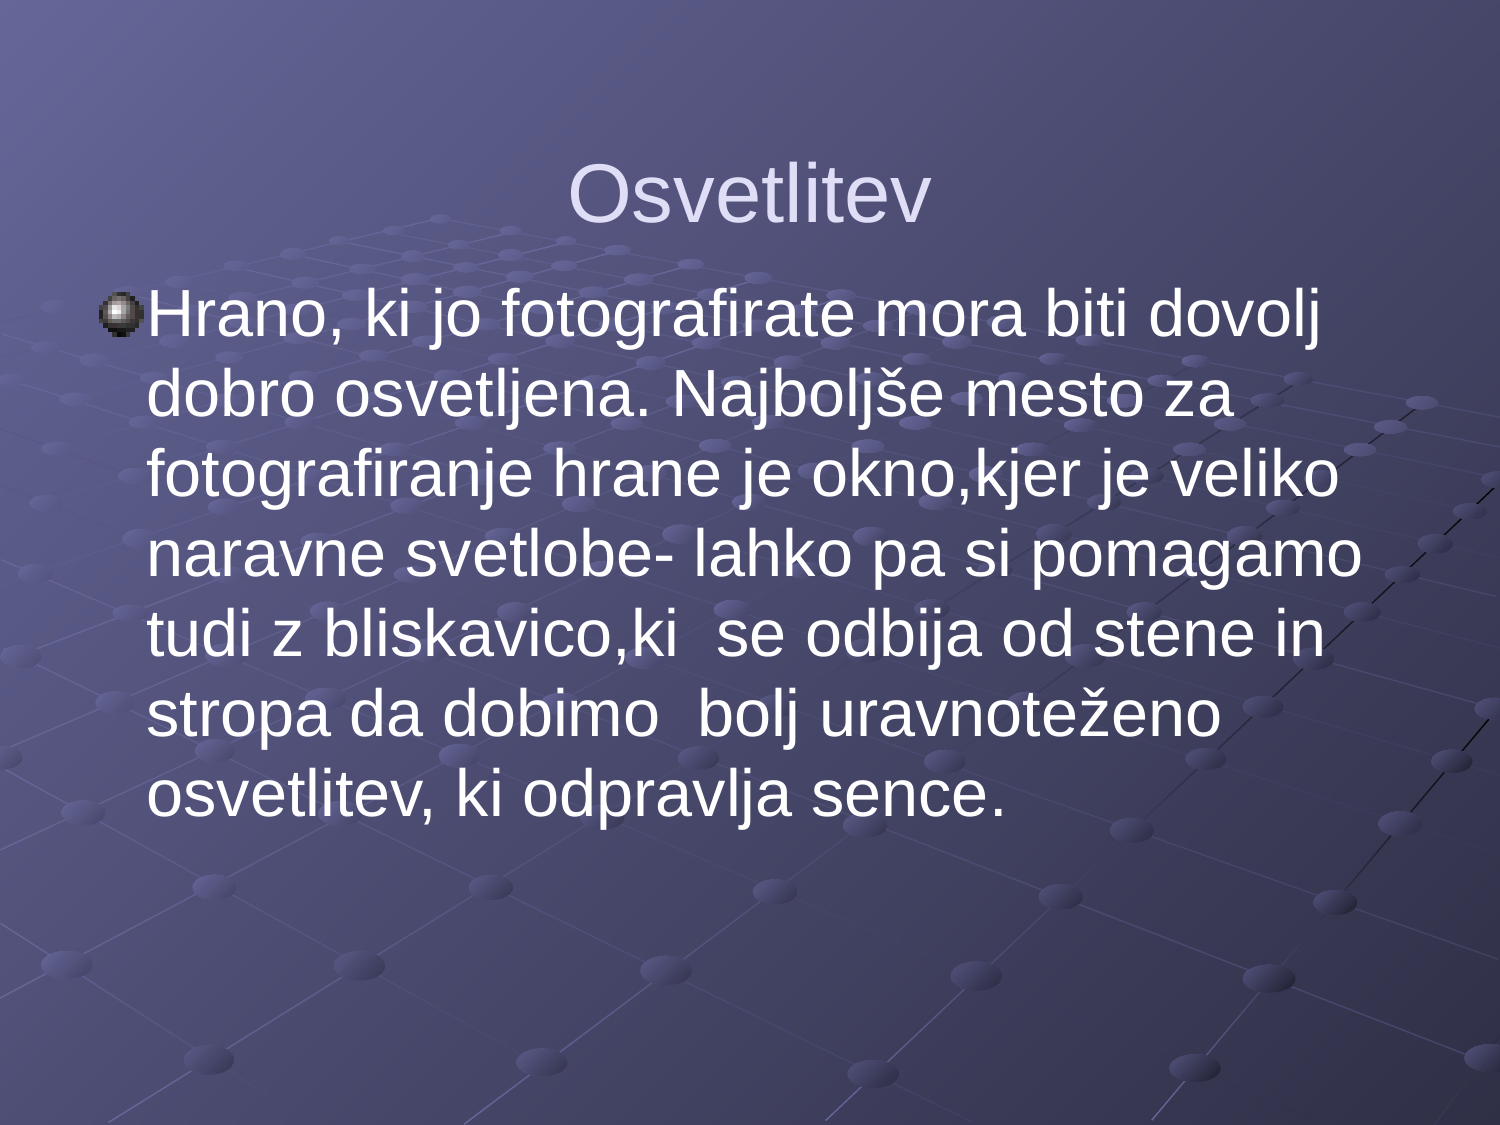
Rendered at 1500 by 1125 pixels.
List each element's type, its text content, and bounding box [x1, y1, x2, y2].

list Hrano, ki jo fotografirate mora biti dovolj dobro osvetljena. Najboljše mesto za fotografiranje hrane je okno,kjer je veliko naravne svetlobe- lahko pa si pomagamo tudi z bliskavico,ki se odbija od stene in stropa da dobimo bolj uravnoteženo osvetlitev, ki odpravlja sence. [75, 262, 1425, 1007]
title Osvetlitev [75, 45, 1425, 233]
